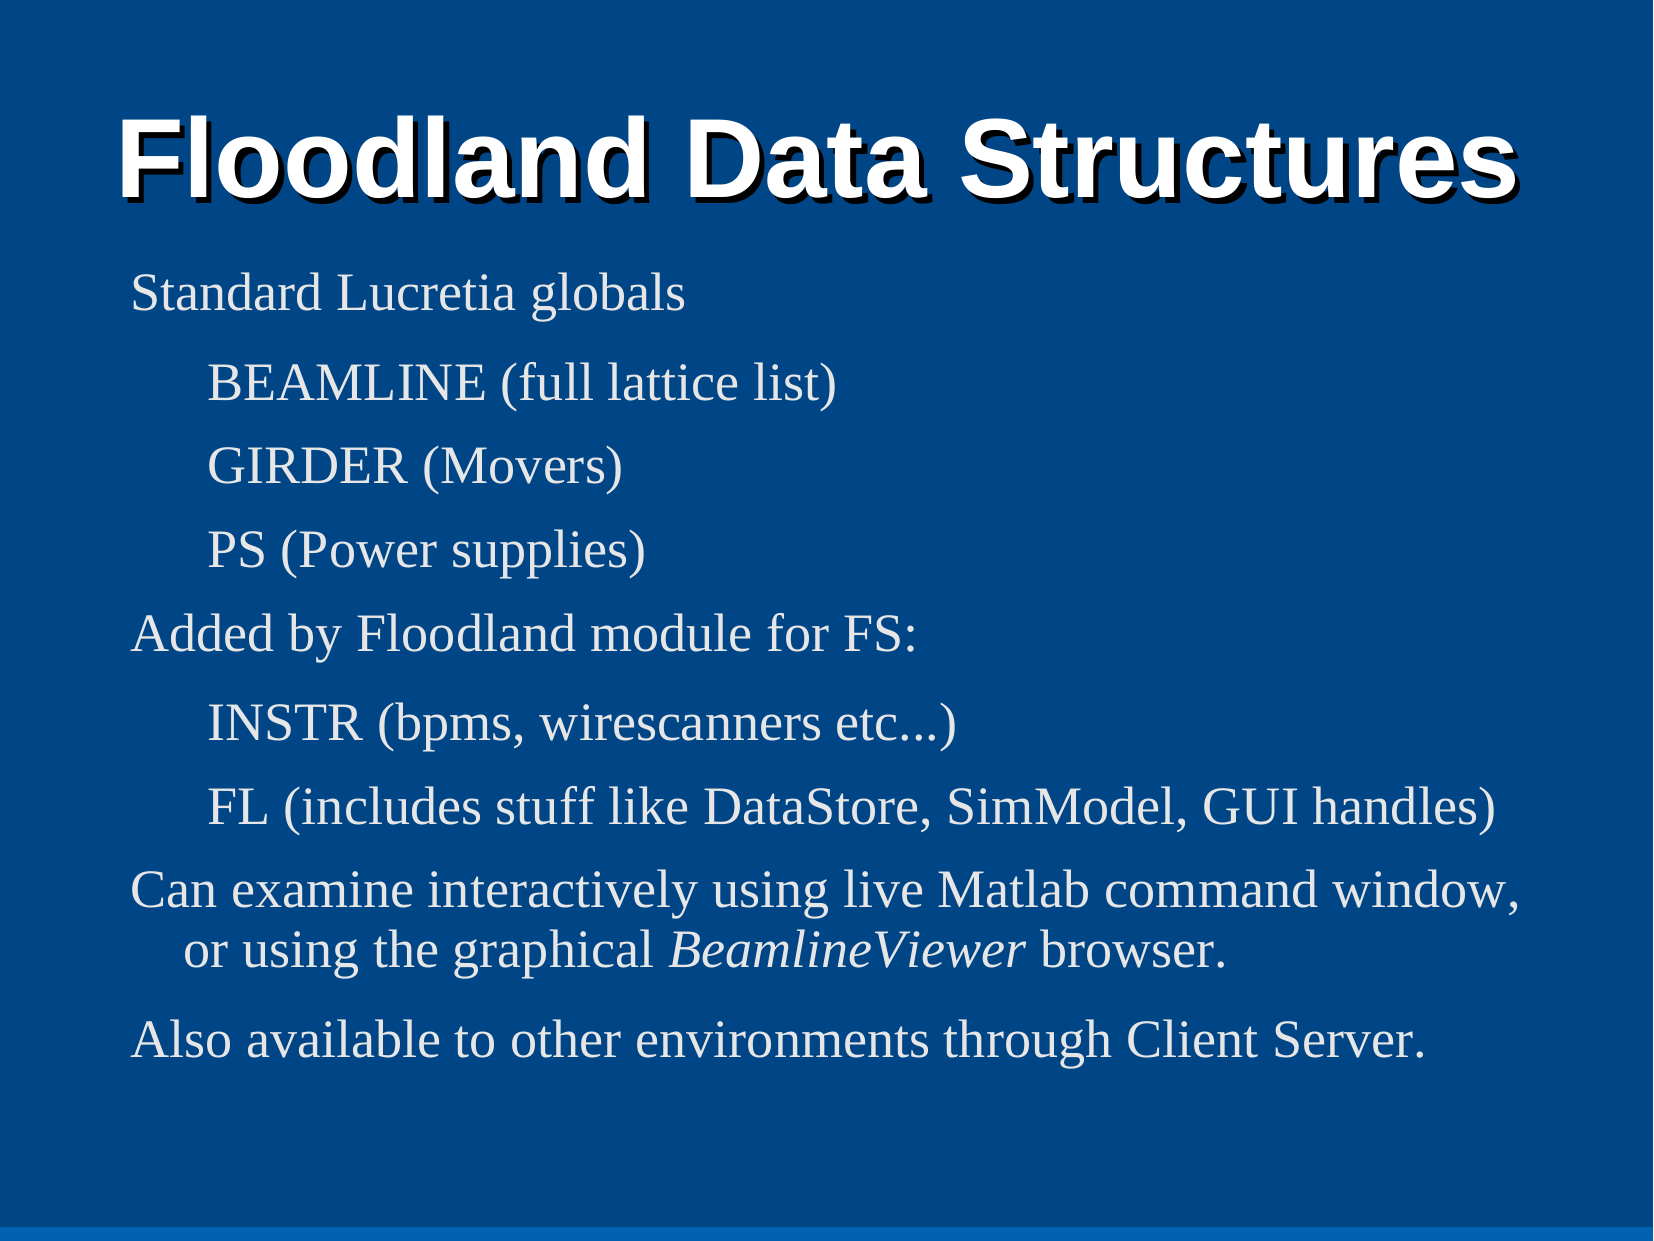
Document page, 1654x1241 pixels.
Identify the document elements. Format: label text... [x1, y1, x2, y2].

title Floodland Data Structures [112, 55, 1525, 262]
list Standard Lucretia globals BEAMLINE (full lattice list) GIRDER (Movers) PS (Power supplies) Added by Floodland module for FS: INSTR (bpms, wirescanners etc...) FL (includes stuff like DataStore, SimModel, GUI handles) Can examine interactively using live Matlab command window, or using the graphical BeamlineViewer browser. Also available to other environments through Client Server. [112, 262, 1525, 1190]
